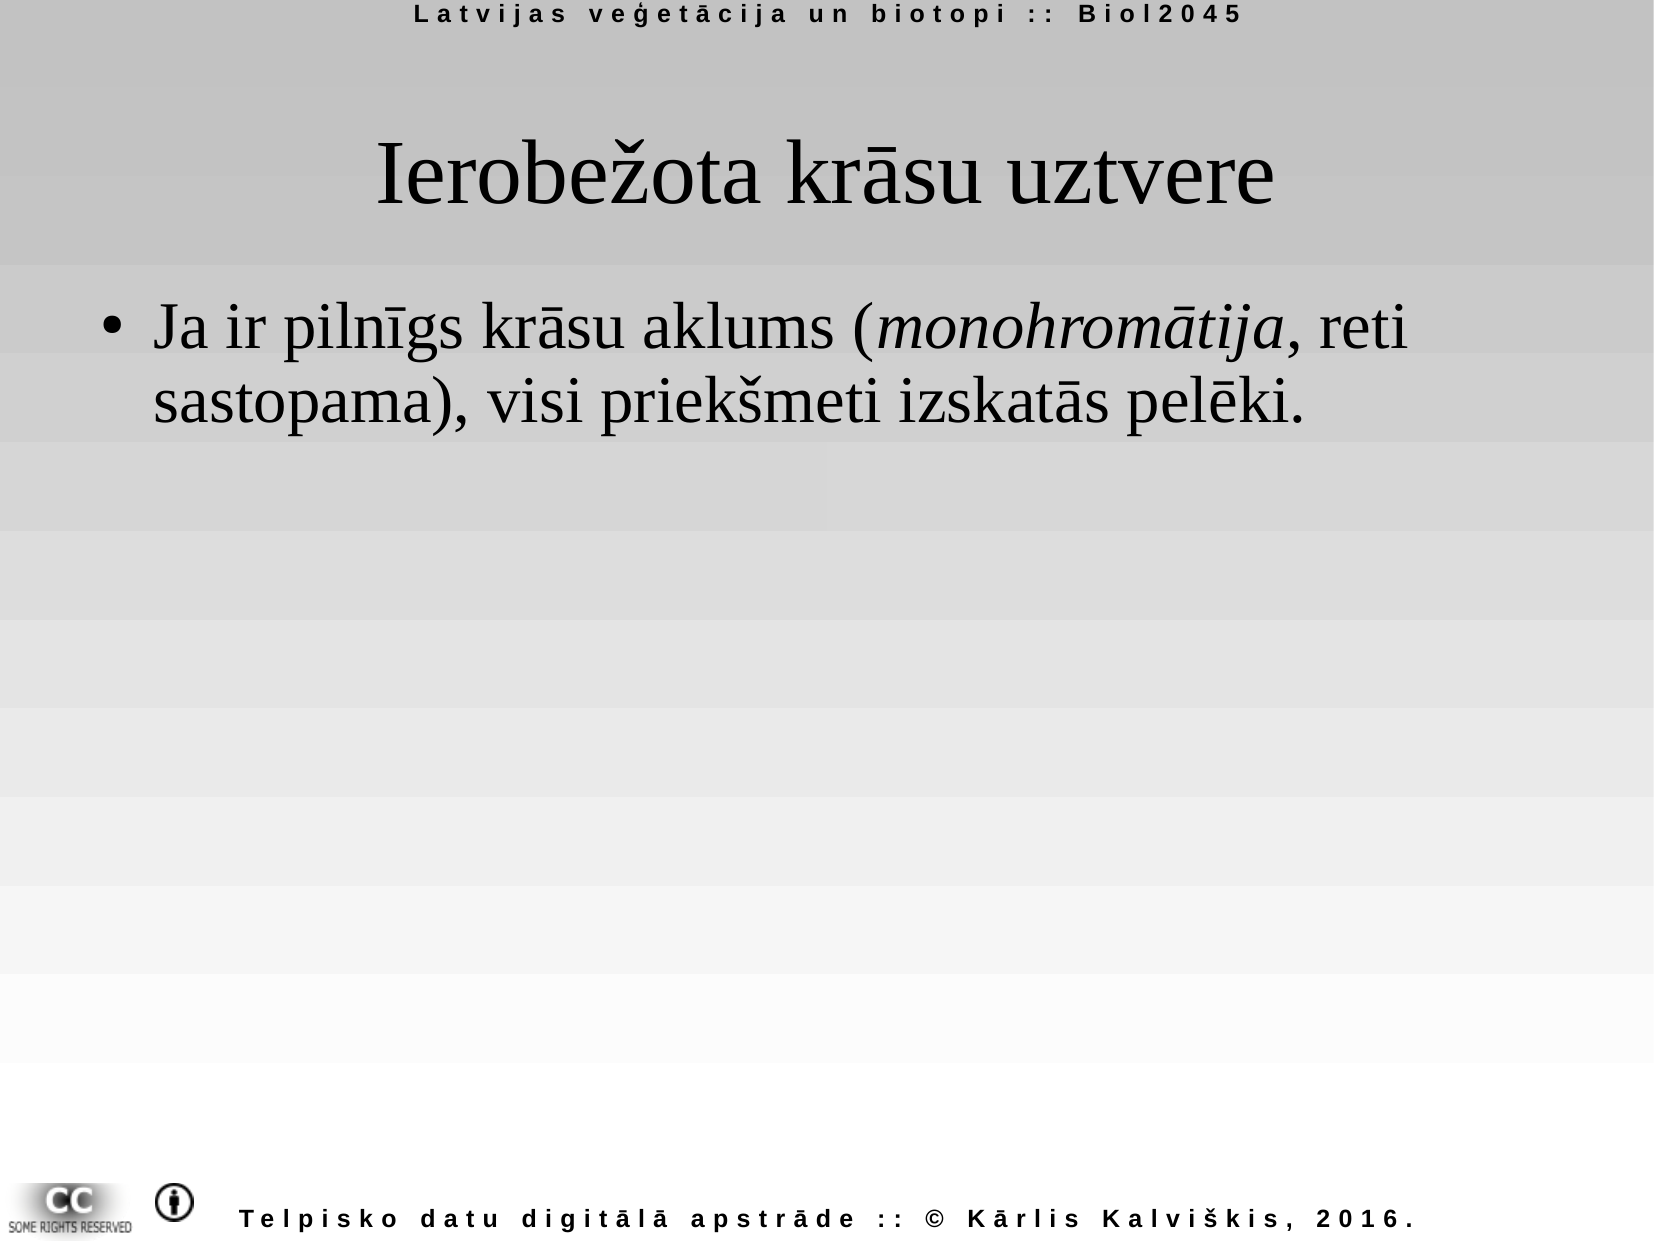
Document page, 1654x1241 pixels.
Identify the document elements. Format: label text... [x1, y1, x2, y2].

picture [0, 0, 1654, 1241]
list Ja ir pilnīgs krāsu aklums (monohromātija, reti sastopama), visi priekšmeti izskatās pelēki. [82, 289, 1571, 1113]
title Ierobežota krāsu uztvere [29, 49, 1625, 296]
